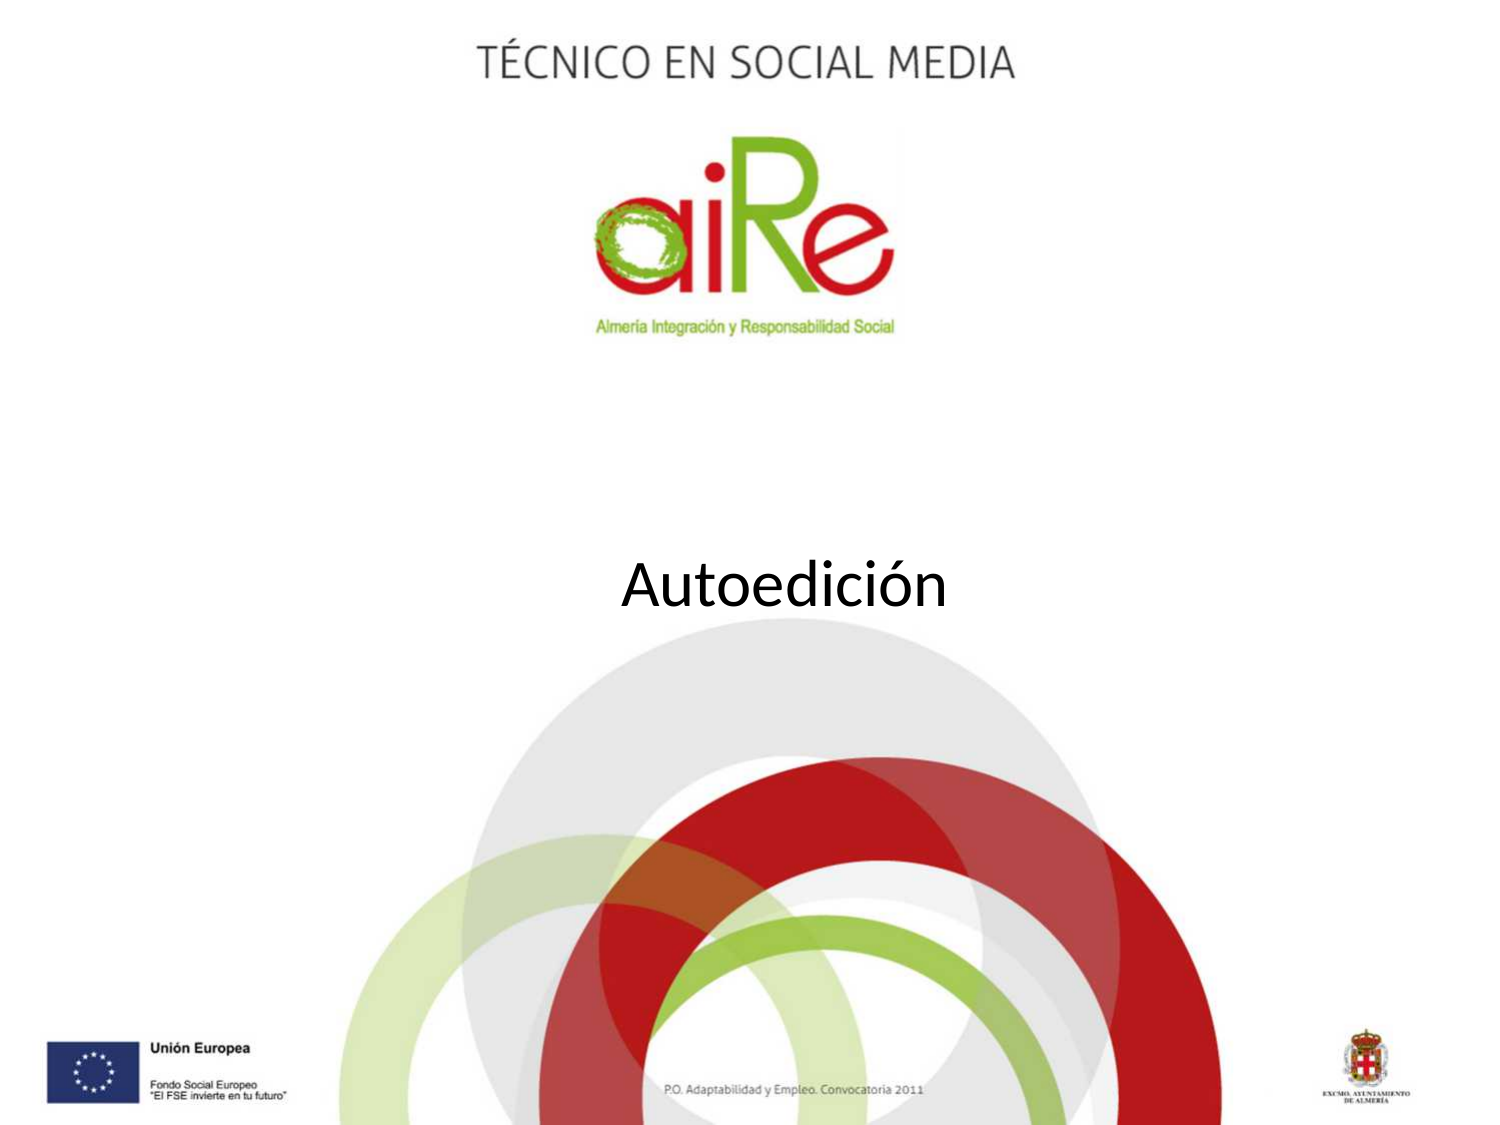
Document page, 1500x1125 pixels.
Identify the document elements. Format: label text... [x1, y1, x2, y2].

picture [0, 0, 1500, 1125]
list Autoedición [75, 263, 1425, 916]
